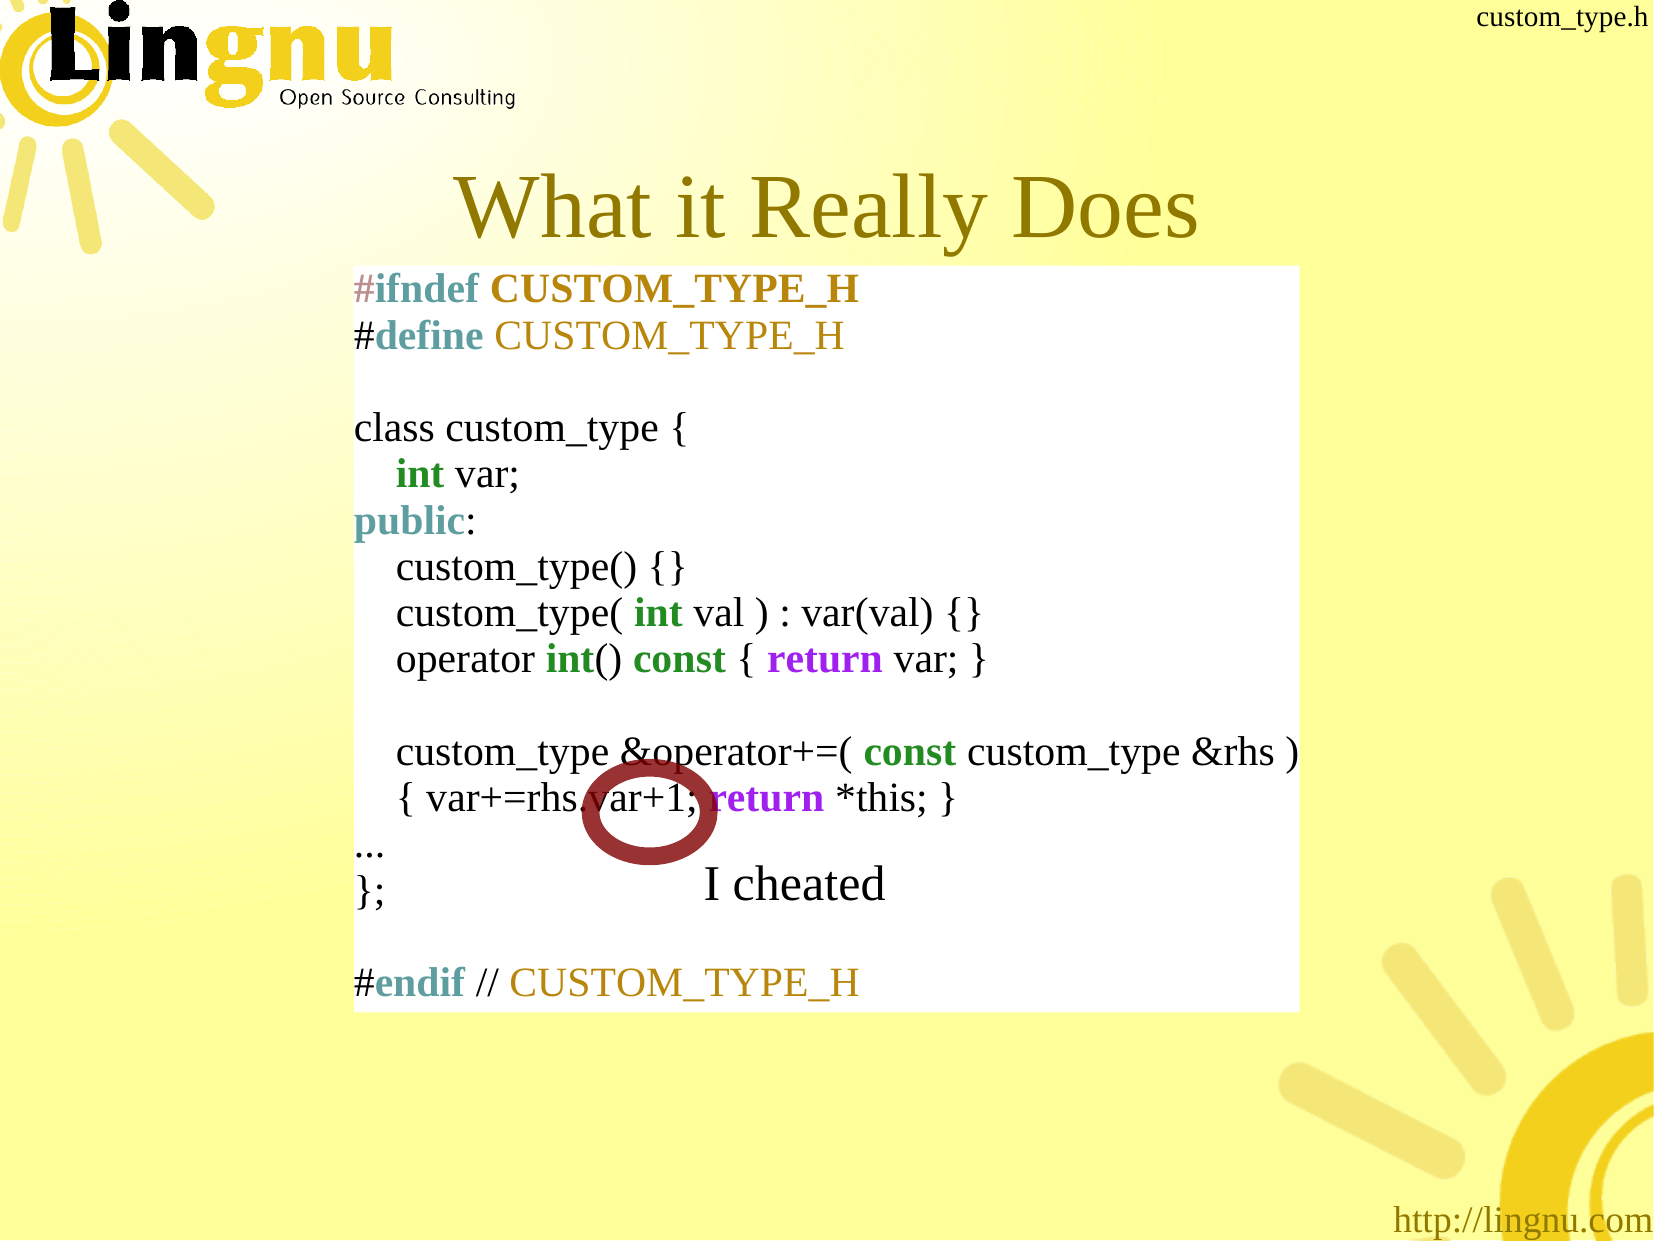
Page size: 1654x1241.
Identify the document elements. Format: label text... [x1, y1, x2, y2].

text_box I cheated [703, 856, 886, 912]
title What it Really Does [121, 102, 1534, 311]
text_box custom_type.h [1476, 0, 1648, 33]
picture [1256, 871, 1654, 1241]
text_box #ifndef CUSTOM_TYPE_H #define CUSTOM_TYPE_H class custom_type { int var; public: custom_type() {} custom_type( int val ) : var(val) {} operator int() const { return var; } custom_type &operator+=( const custom_type &rhs ) { var+=rhs.var+1; return *this; } ... }; #endif // CUSTOM_TYPE_H [354, 265, 1299, 1013]
picture [0, 0, 516, 256]
